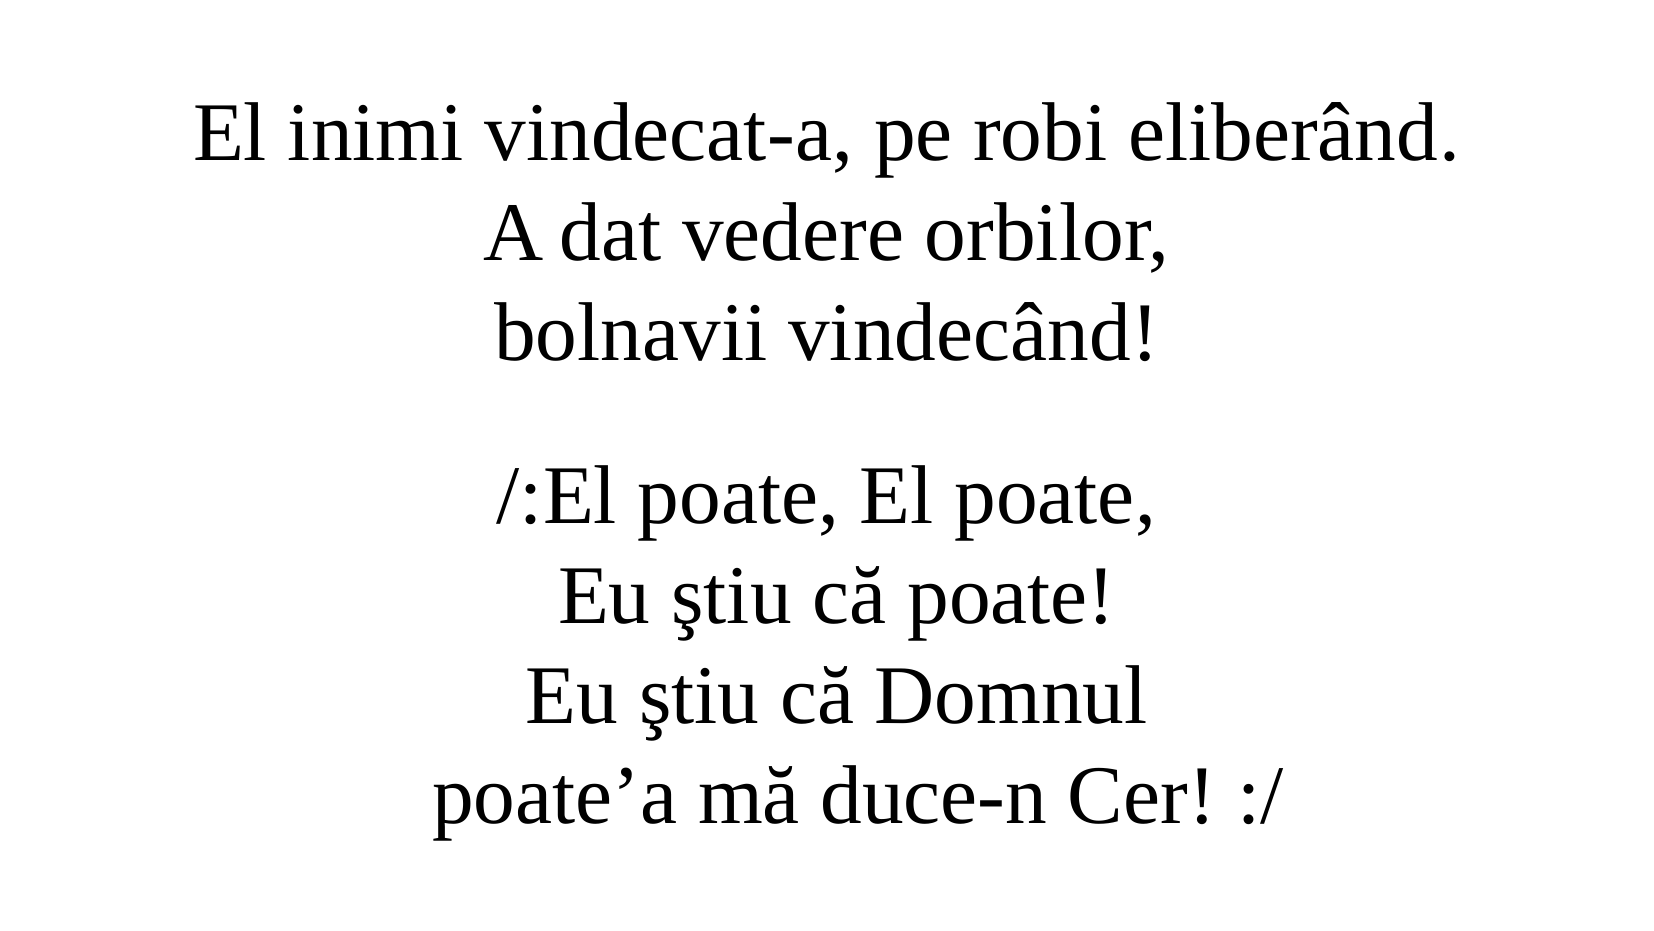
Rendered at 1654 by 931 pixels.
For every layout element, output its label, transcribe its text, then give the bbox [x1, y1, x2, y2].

subtitle El inimi vindecat-a, pe robi eliberând. A dat vedere orbilor, bolnavii vindecând! /:El poate, El poate, Eu ştiu că poate! Eu ştiu că Domnul poate’a mă duce-n Cer! :/ [0, 70, 1654, 848]
